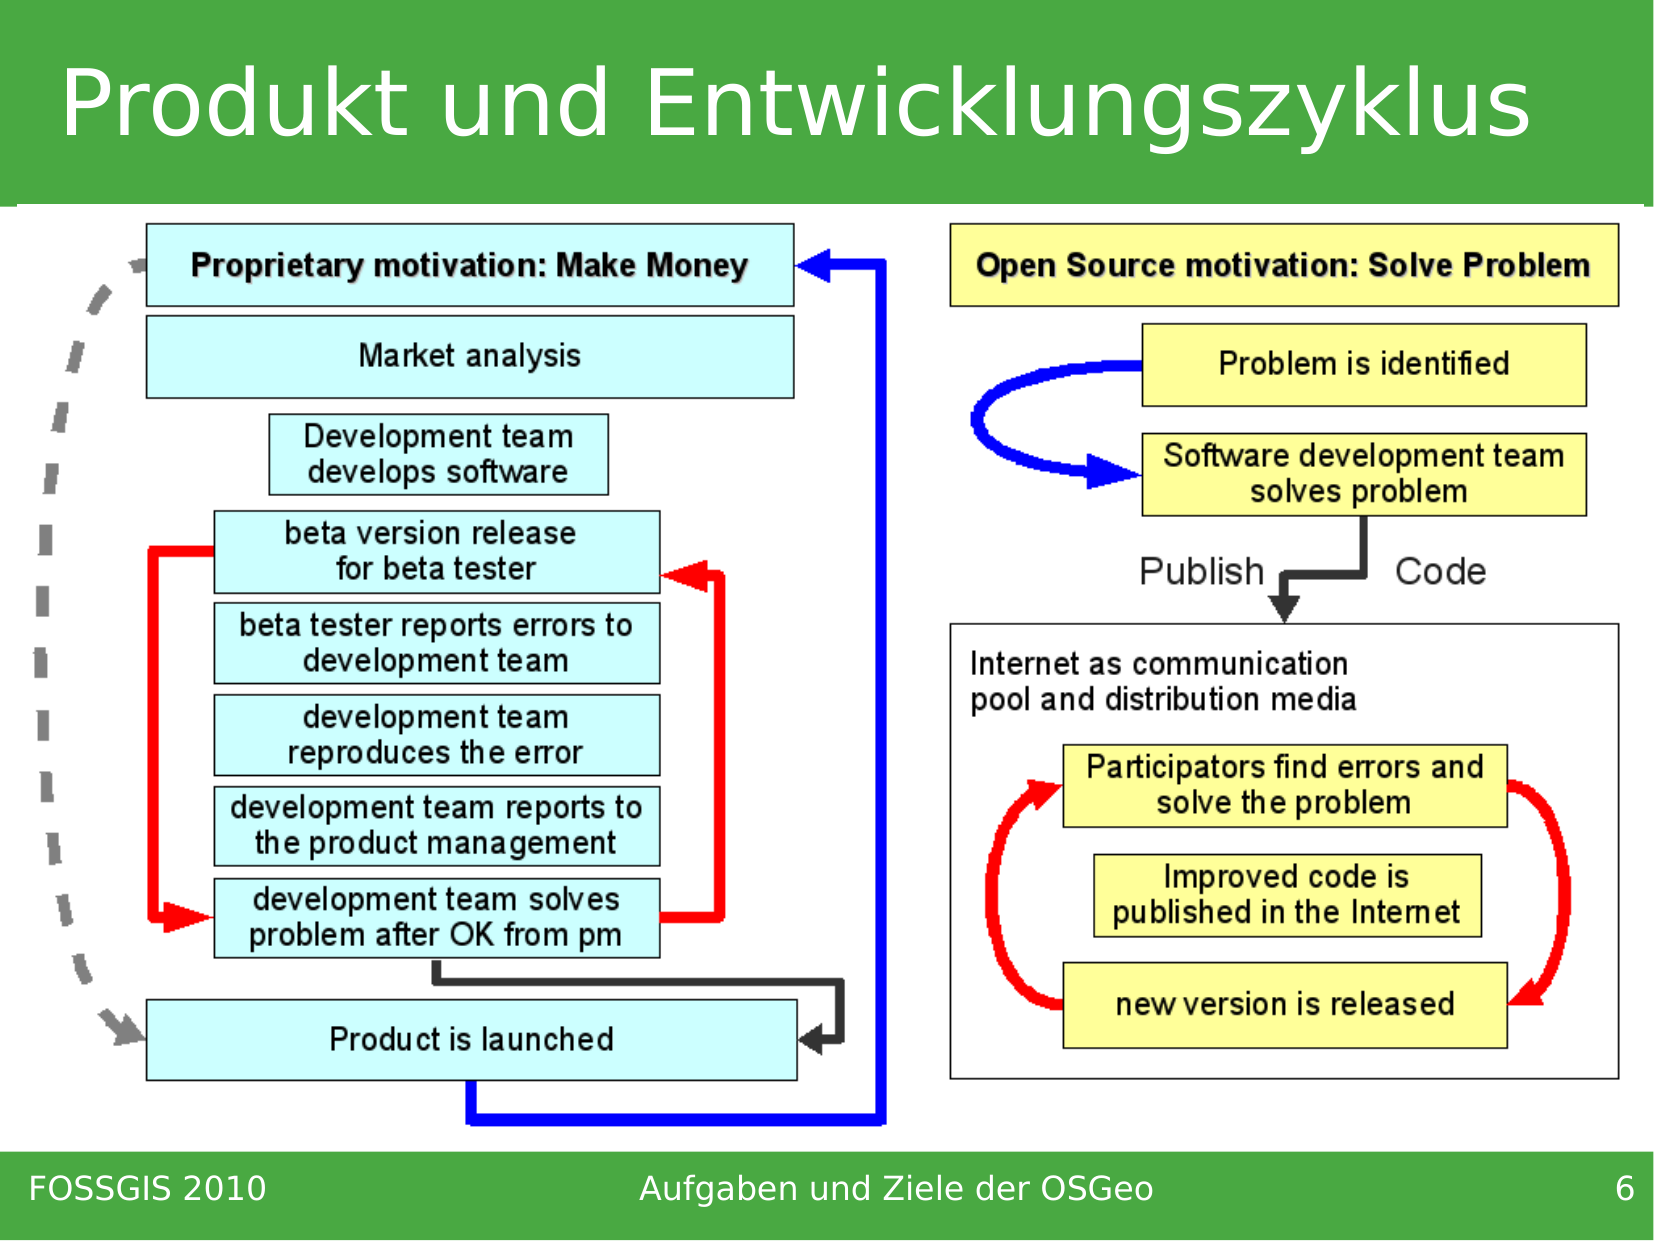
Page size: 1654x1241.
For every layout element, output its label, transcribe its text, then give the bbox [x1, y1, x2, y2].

picture [17, 204, 1644, 1146]
title Produkt und Entwicklungszyklus [59, 29, 1625, 178]
